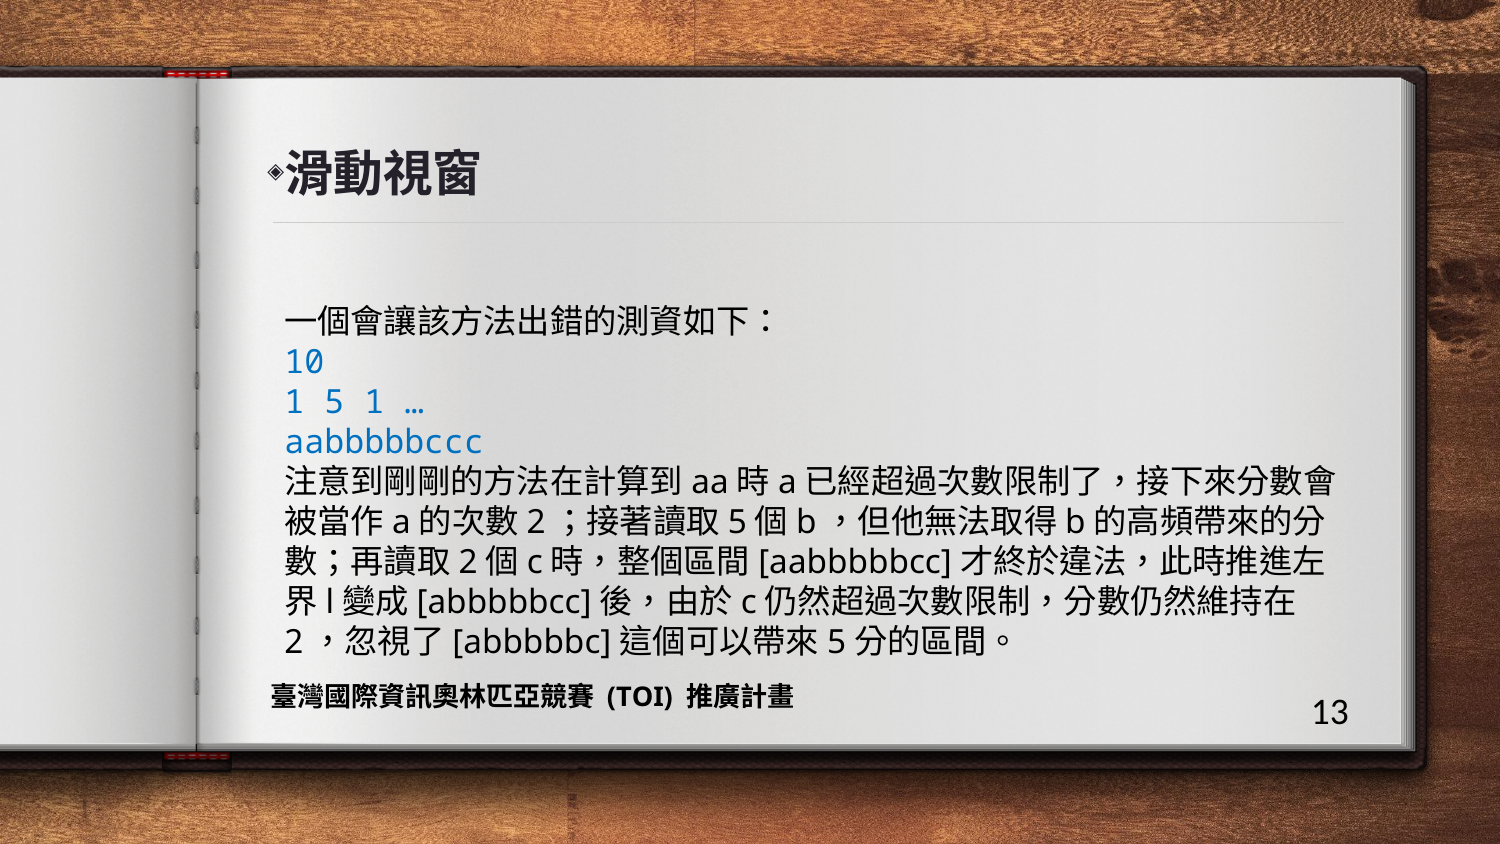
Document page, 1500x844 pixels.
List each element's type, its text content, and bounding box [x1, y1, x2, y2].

list 滑動視窗 [252, 126, 1194, 216]
text_box 一個會讓該方法出錯的測資如下： 10 1 5 1 … aabbbbbccc 注意到剛剛的方法在計算到aa時a已經超過次數限制了，接下來分數會被當作a的次數2；接著讀取5個b，但他無法取得b的高頻帶來的分數；再讀取2個c時，整個區間[aabbbbbcc]才終於違法，此時推進左界l變成[abbbbbcc]後，由於c仍然超過次數限制，分數仍然維持在2，忽視了[abbbbbc]這個可以帶來5分的區間。 [269, 293, 1367, 672]
text_box [1295, 672, 1386, 737]
